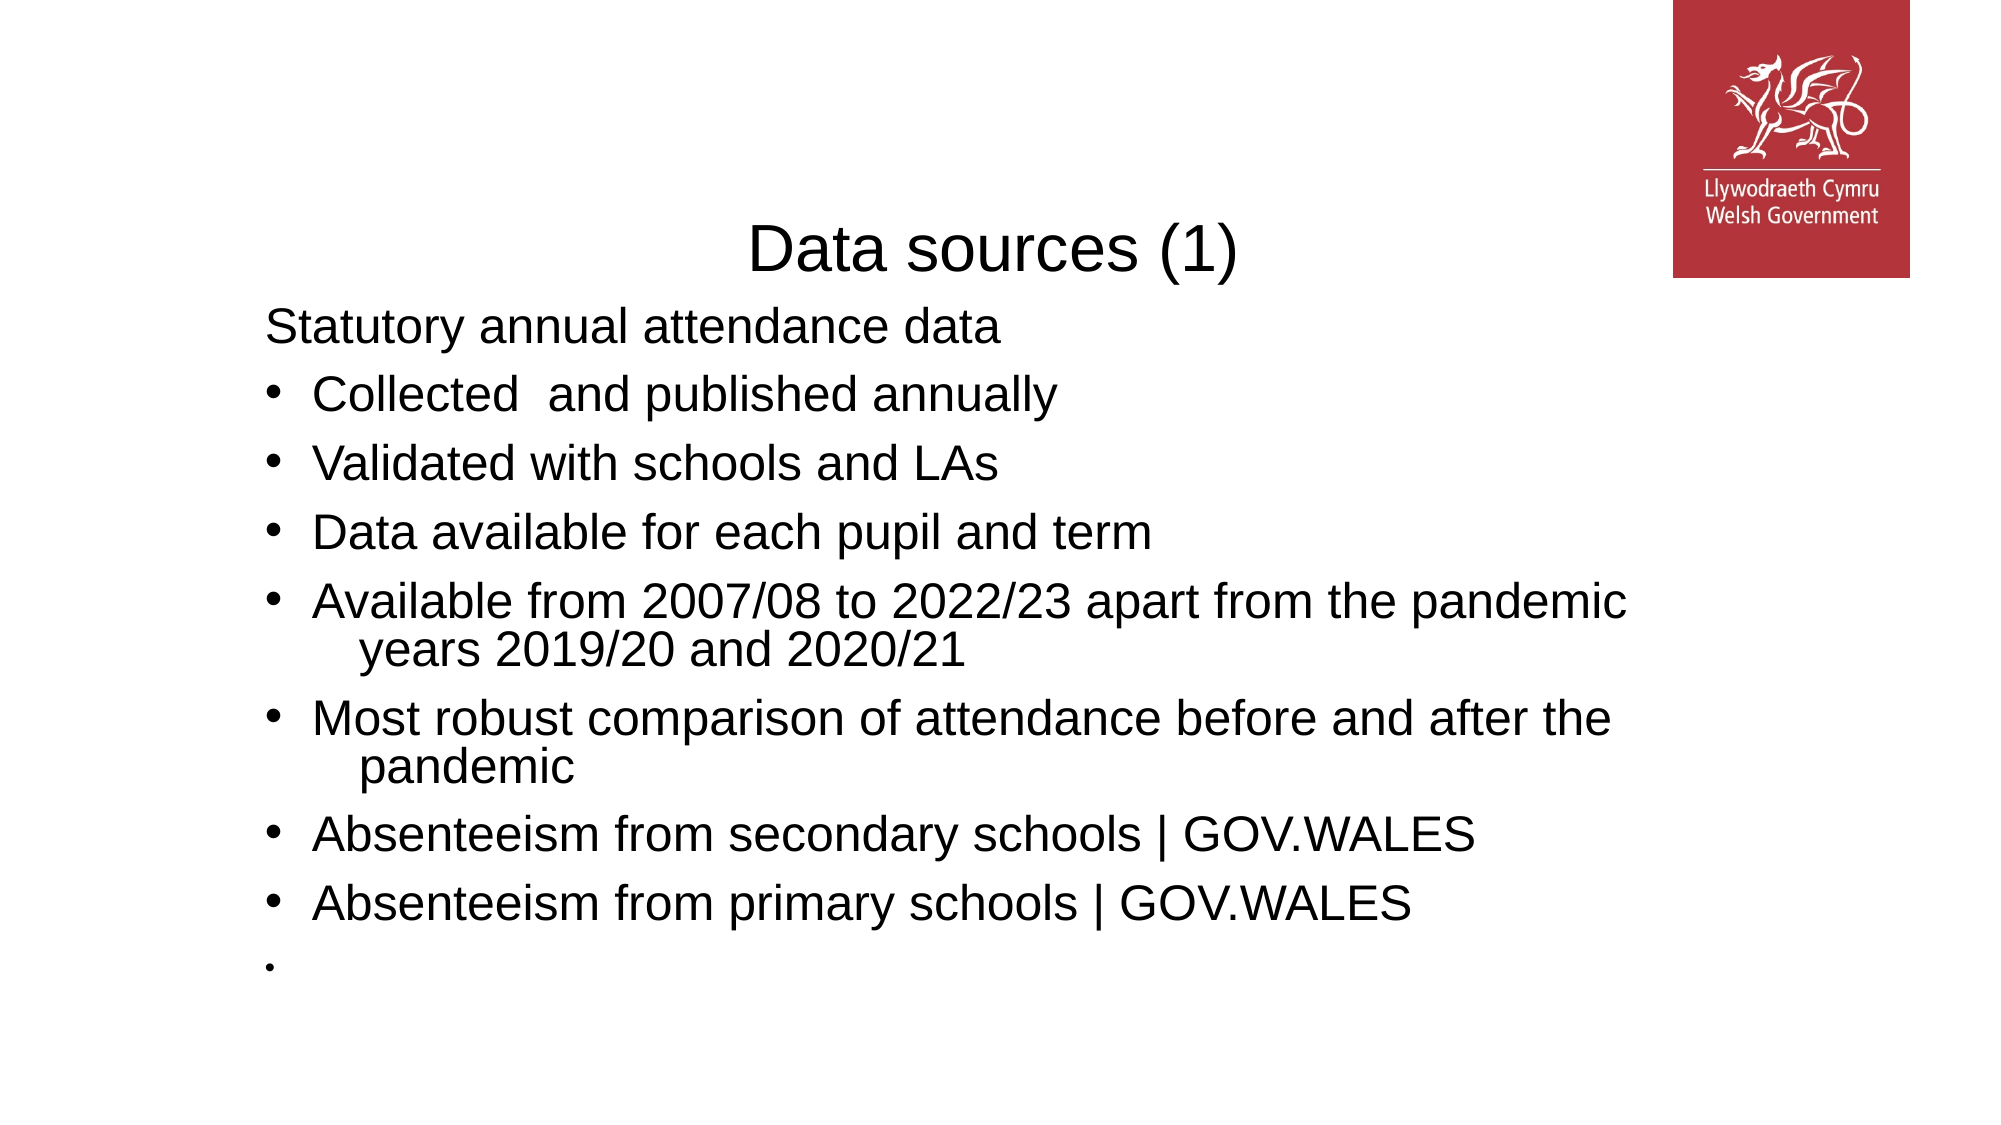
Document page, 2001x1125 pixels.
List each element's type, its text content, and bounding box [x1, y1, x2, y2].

subtitle Data sources (1) Statutory annual attendance data Collected and published annually Validated with schools and LAs Data available for each pupil and term Available from 2007/08 to 2022/23 apart from the pandemic years 2019/20 and 2020/21 Most robust comparison of attendance before and after the pandemic Absenteeism from secondary schools | GOV.WALES Absenteeism from primary schools | GOV.WALES [249, 212, 1750, 980]
